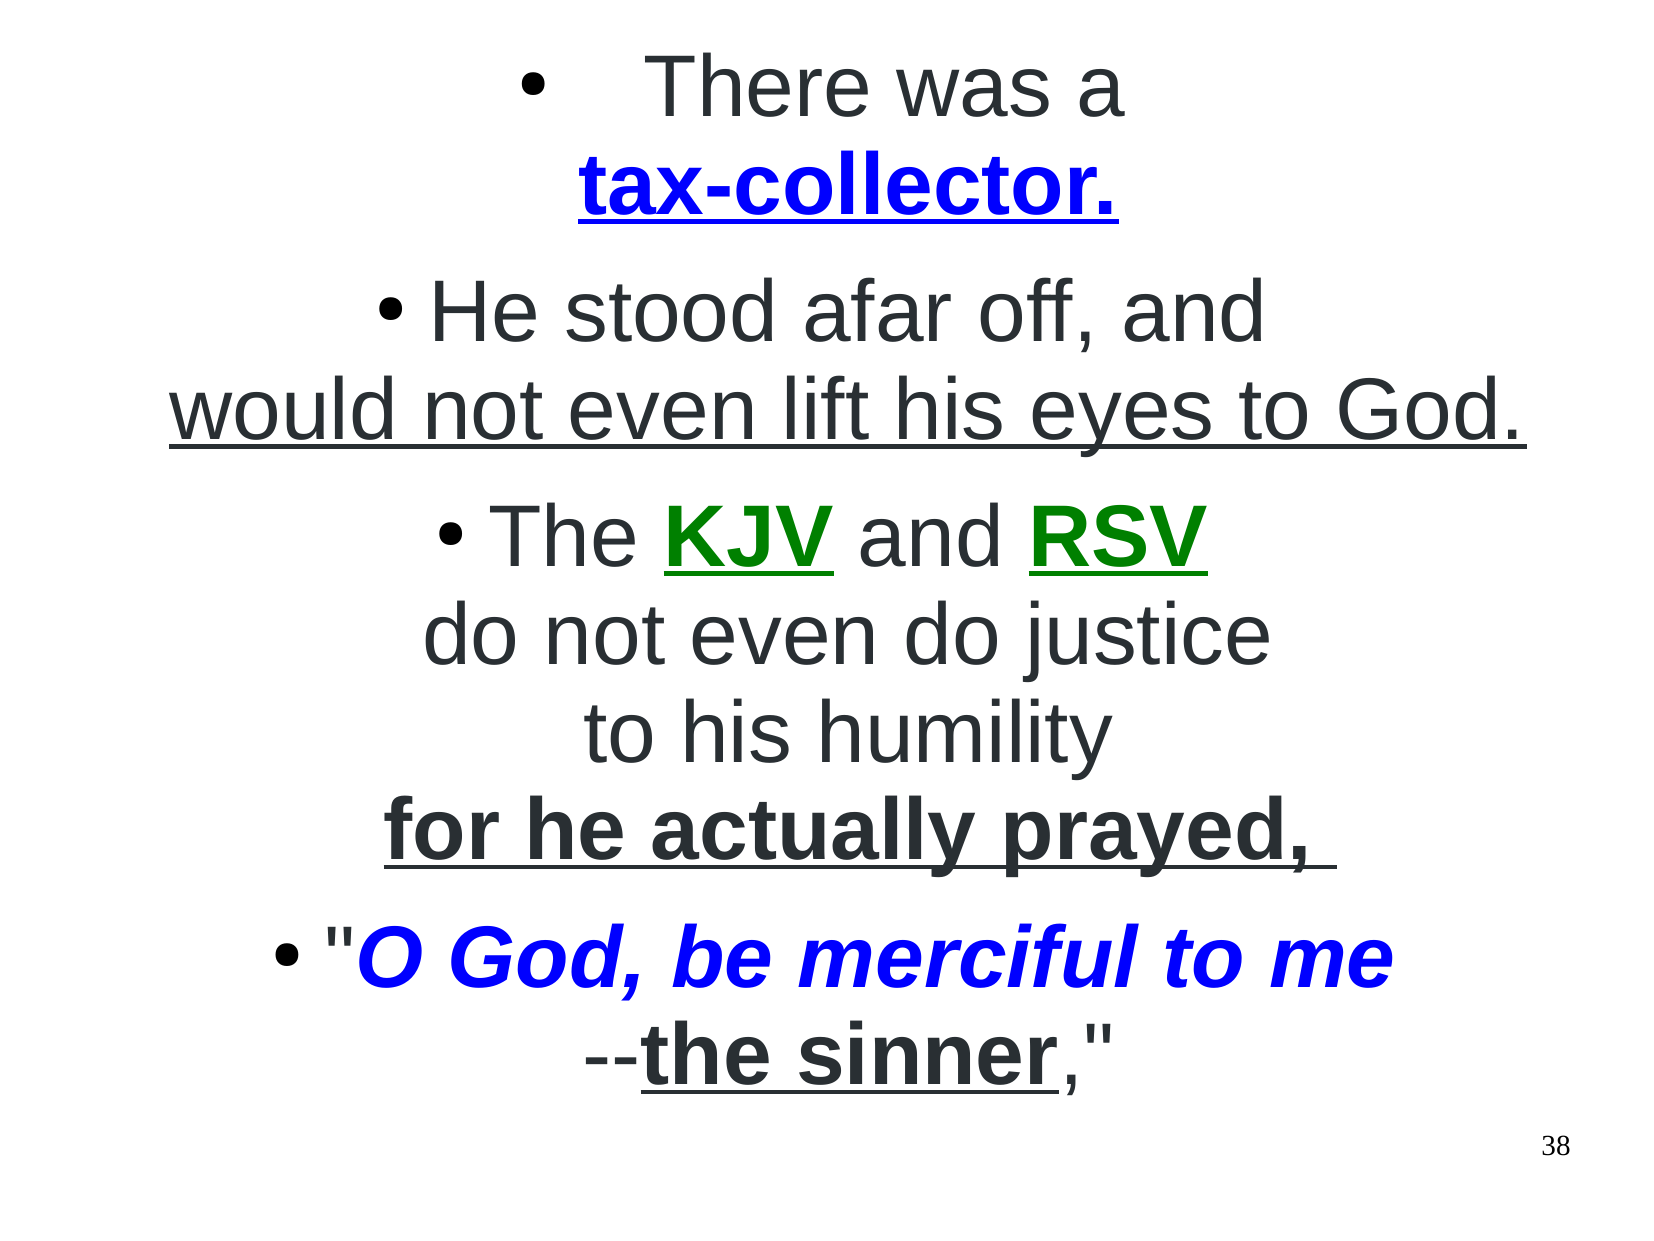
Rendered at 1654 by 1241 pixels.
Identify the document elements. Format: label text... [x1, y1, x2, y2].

list There was a tax-collector. He stood afar off, and would not even lift his eyes to God. The KJV and RSV do not even do justice to his humility for he actually prayed, "O God, be merciful to me --the sinner," [37, 37, 1613, 1238]
